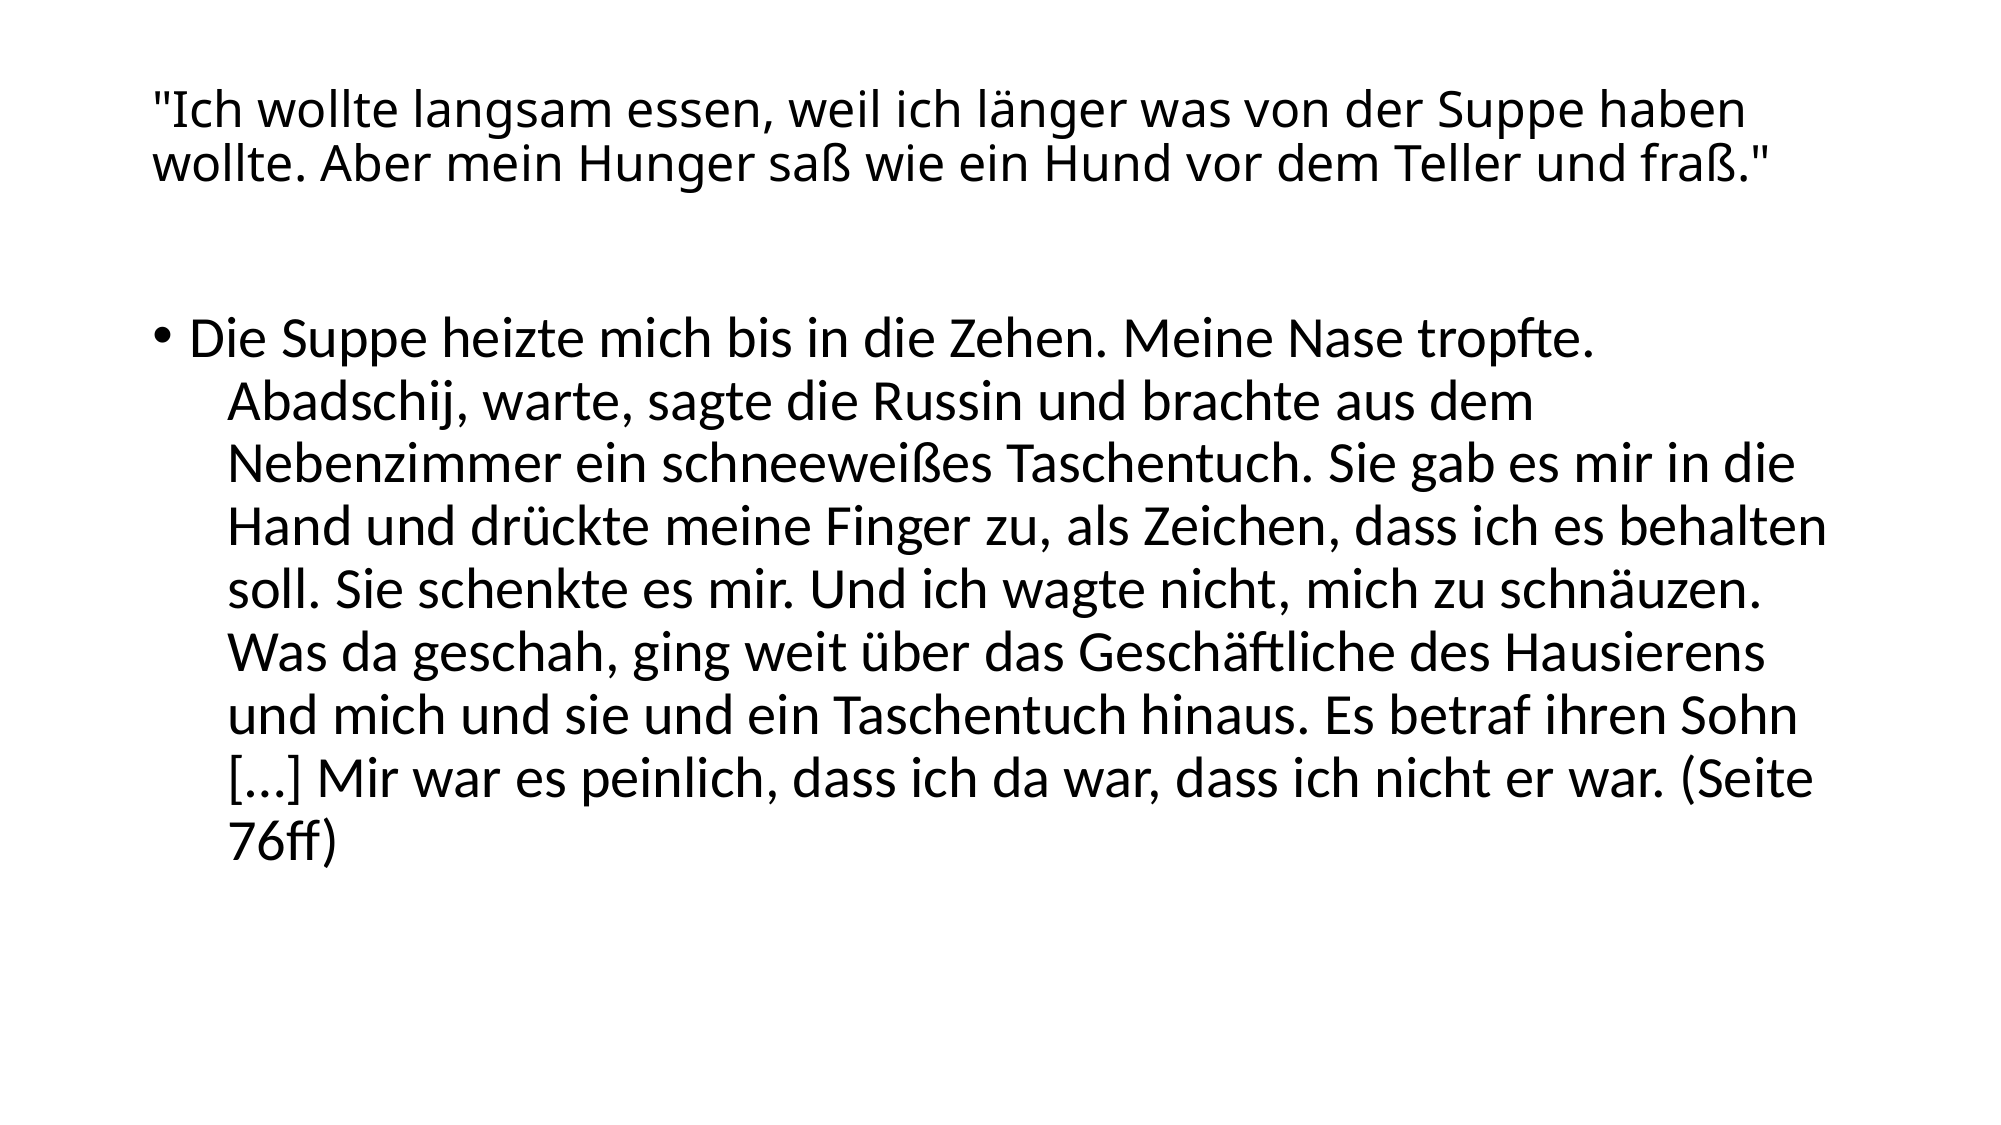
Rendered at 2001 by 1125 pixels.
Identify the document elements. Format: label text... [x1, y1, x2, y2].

list Die Suppe heizte mich bis in die Zehen. Meine Nase tropfte. Abadschij, warte, sagte die Russin und brachte aus dem Nebenzimmer ein schneeweißes Taschentuch. Sie gab es mir in die Hand und drückte meine Finger zu, als Zeichen, dass ich es behalten soll. Sie schenkte es mir. Und ich wagte nicht, mich zu schnäuzen. Was da geschah, ging weit über das Geschäftliche des Hausierens und mich und sie und ein Taschentuch hinaus. Es betraf ihren Sohn […] Mir war es peinlich, dass ich da war, dass ich nicht er war. (Seite 76ff) [137, 299, 1863, 1014]
title "Ich wollte langsam essen, weil ich länger was von der Suppe haben wollte. Aber mein Hunger saß wie ein Hund vor dem Teller und fraß." [137, 59, 1863, 278]
